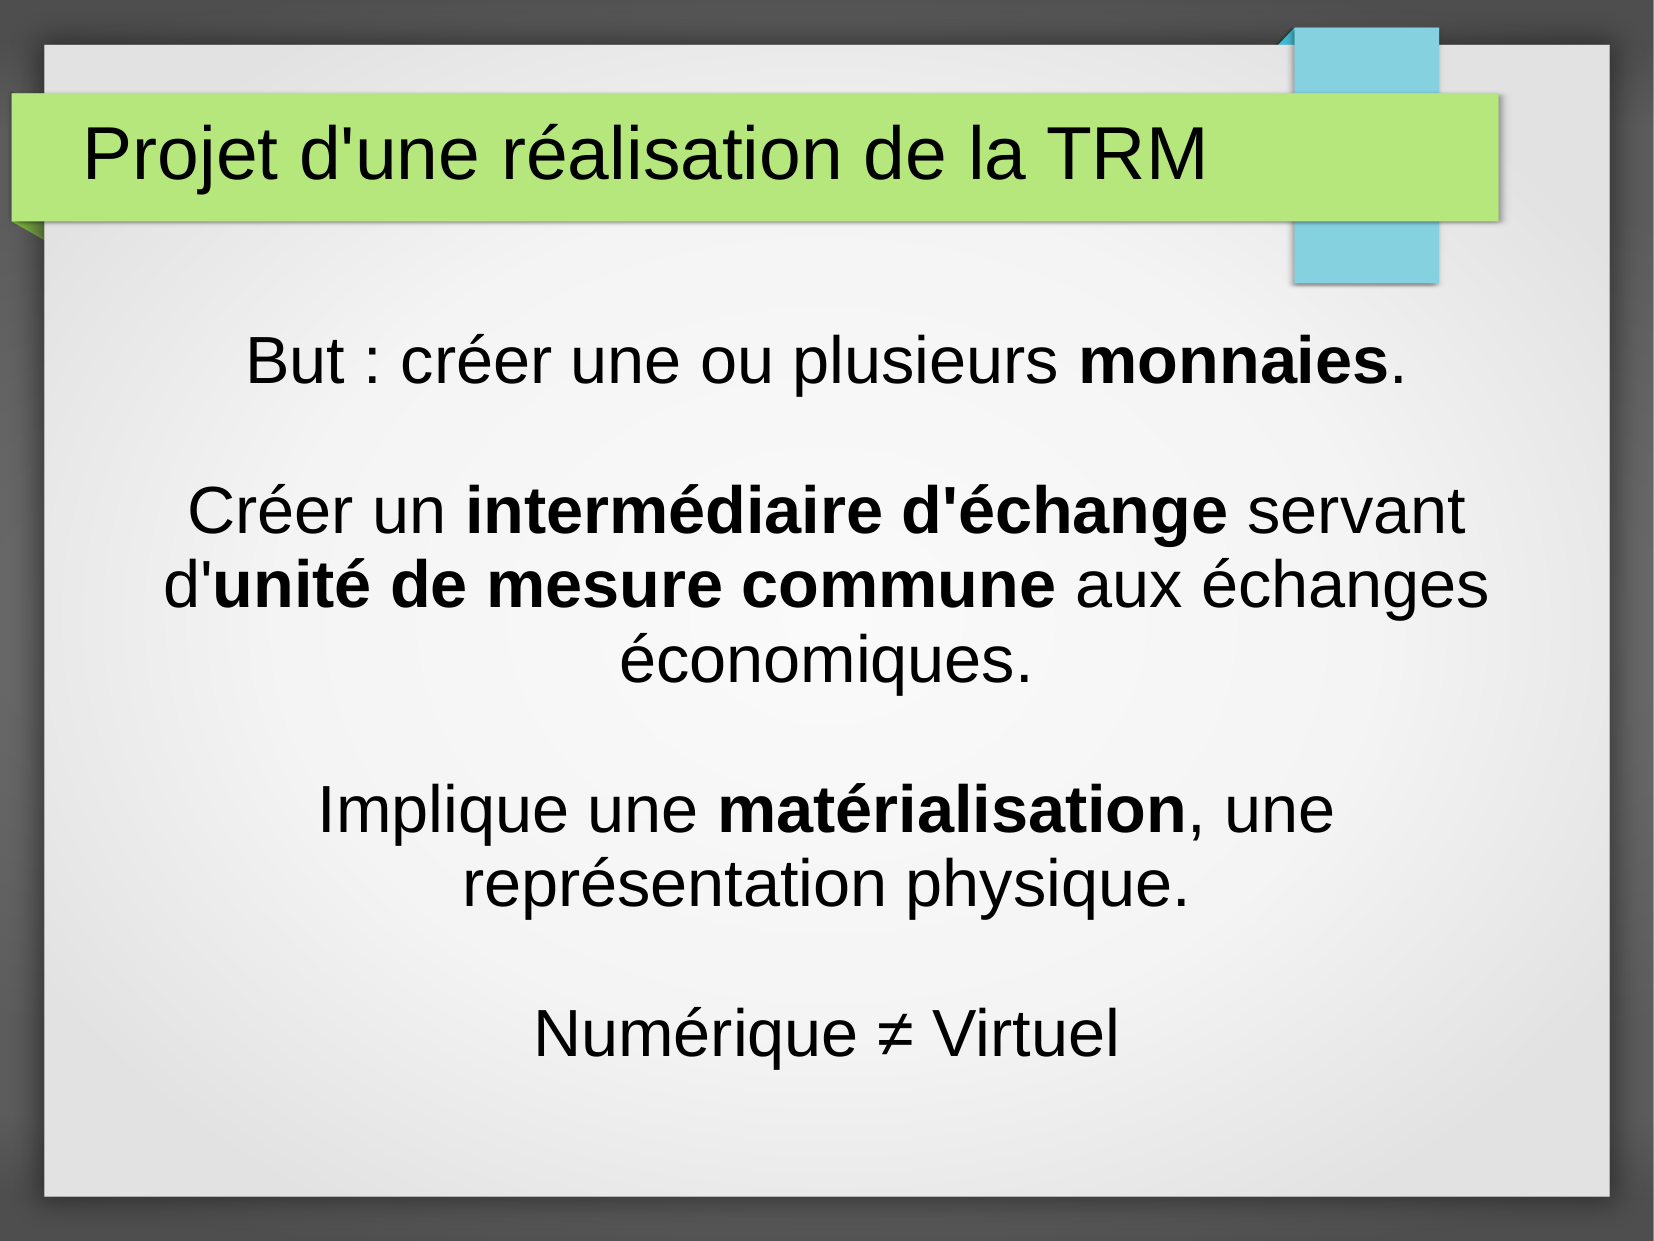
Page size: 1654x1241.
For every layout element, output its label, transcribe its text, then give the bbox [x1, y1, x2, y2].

text_box But : créer une ou plusieurs monnaies. Créer un intermédiaire d'échange servant d'unité de mesure commune aux échanges économiques. Implique une matérialisation, une représentation physique. Numérique ≠ Virtuel [82, 295, 1571, 1099]
picture [0, 0, 1654, 1241]
title Projet d'une réalisation de la TRM [82, 94, 1489, 213]
